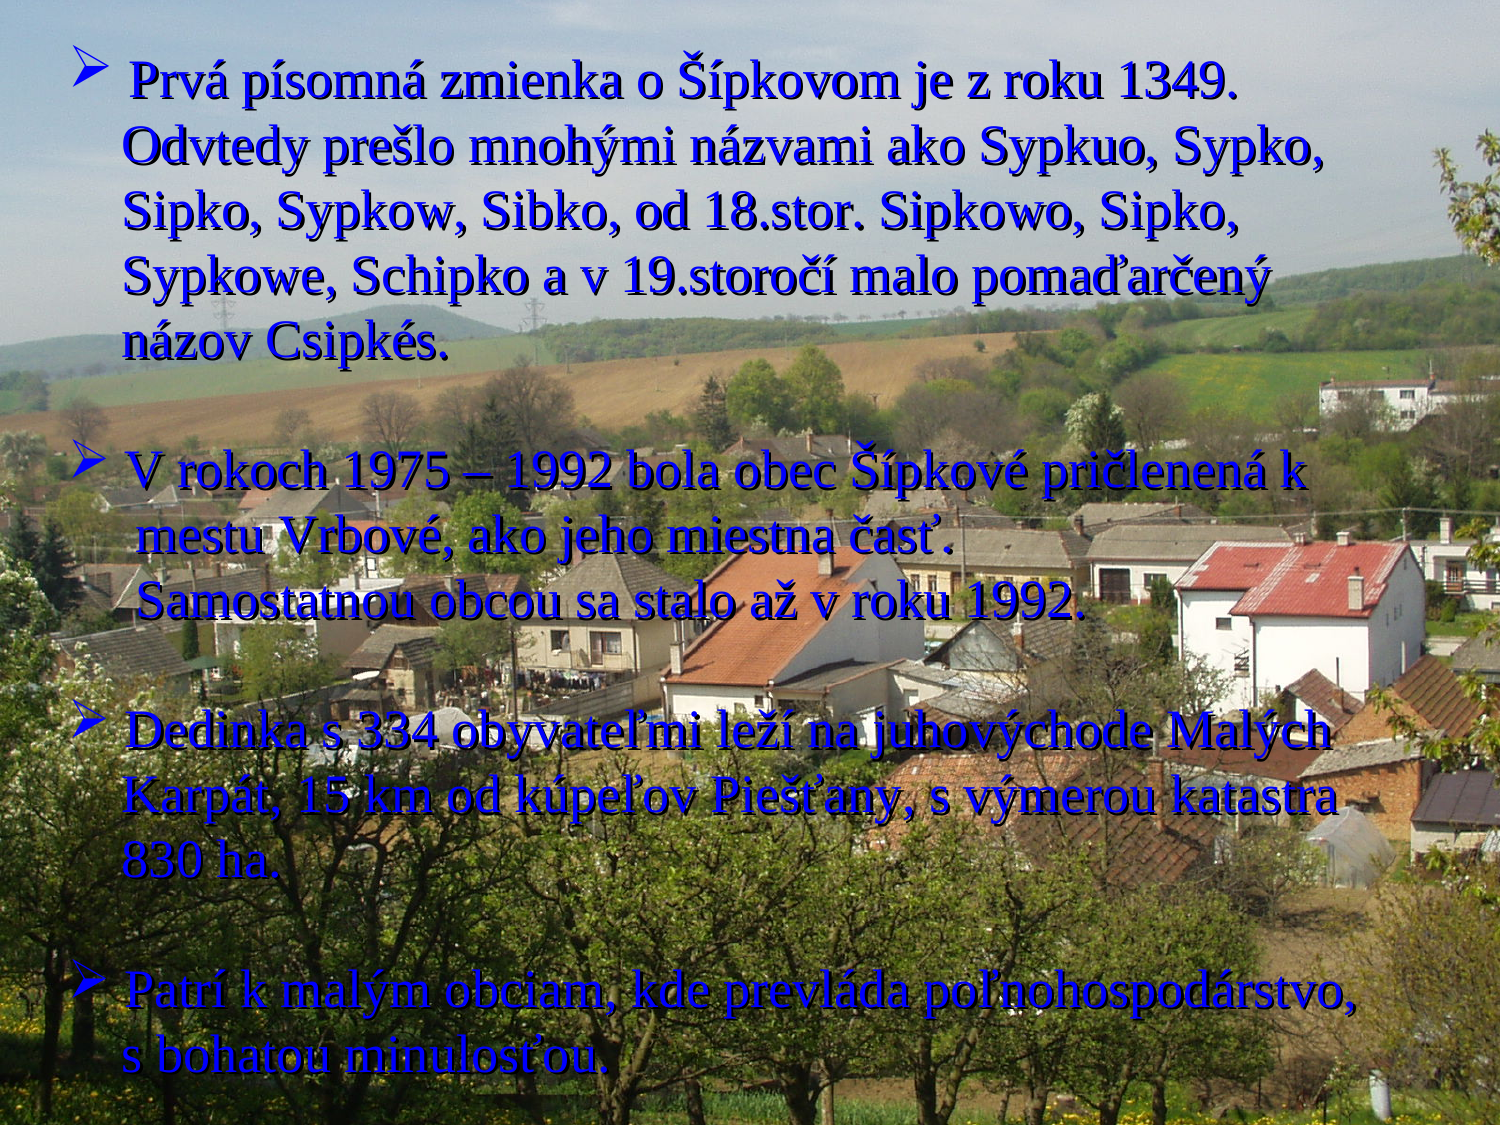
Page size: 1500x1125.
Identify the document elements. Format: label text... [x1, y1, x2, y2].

text_box Prvá písomná zmienka o Šípkovom je z roku 1349. Odvtedy prešlo mnohými názvami ako Sypkuo, Sypko, Sipko, Sypkow, Sibko, od 18.stor. Sipkowo, Sipko, Sypkowe, Schipko a v 19.storočí malo pomaďarčený názov Csipkés. V rokoch 1975 – 1992 bola obec Šípkové pričlenená k mestu Vrbové, ako jeho miestna časť. Samostatnou obcou sa stalo až v roku 1992. Dedinka s 334 obyvateľmi leží na juhovýchode Malých Karpát, 15 km od kúpeľov Piešťany, s výmerou katastra 830 ha. Patrí k malým obciam, kde prevláda poľnohospodárstvo, s bohatou minulosťou. [53, 31, 1471, 1125]
picture [0, 0, 1500, 1125]
